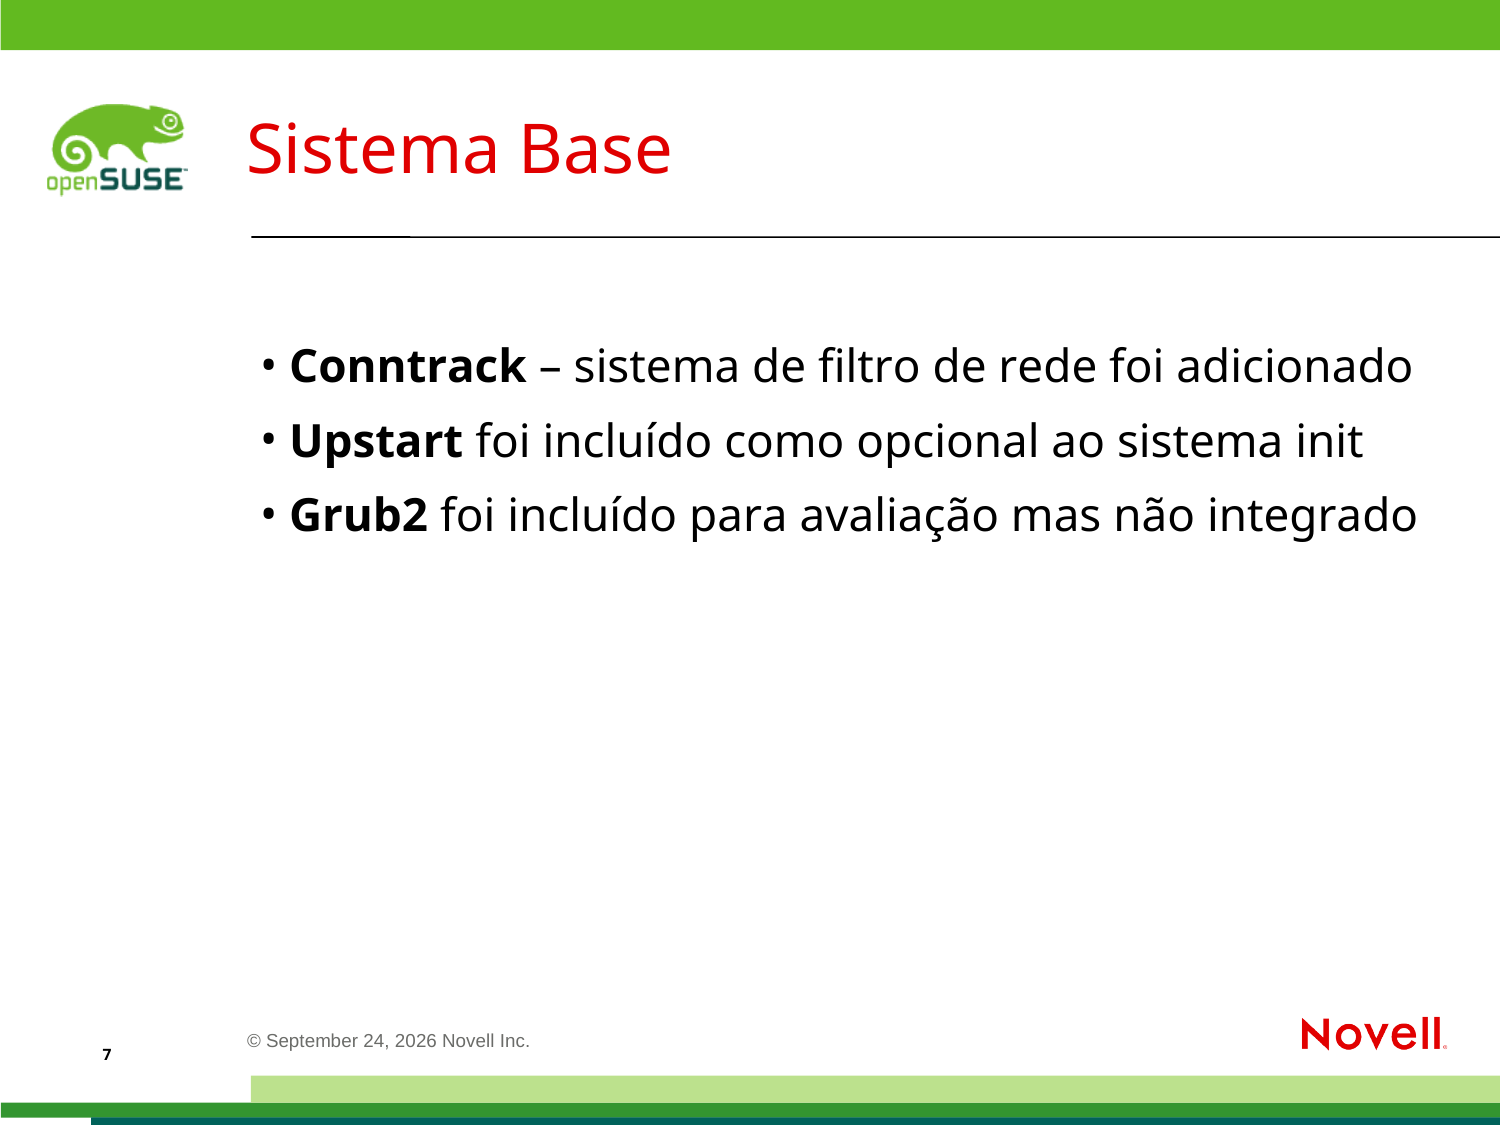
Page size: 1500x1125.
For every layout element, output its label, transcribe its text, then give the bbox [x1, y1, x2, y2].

picture [1295, 1026, 1453, 1056]
picture [47, 104, 188, 197]
list Conntrack – sistema de filtro de rede foi adicionado Upstart foi incluído como opcional ao sistema init Grub2 foi incluído para avaliação mas não integrado [245, 267, 1458, 1026]
title Sistema Base [246, 60, 1409, 239]
